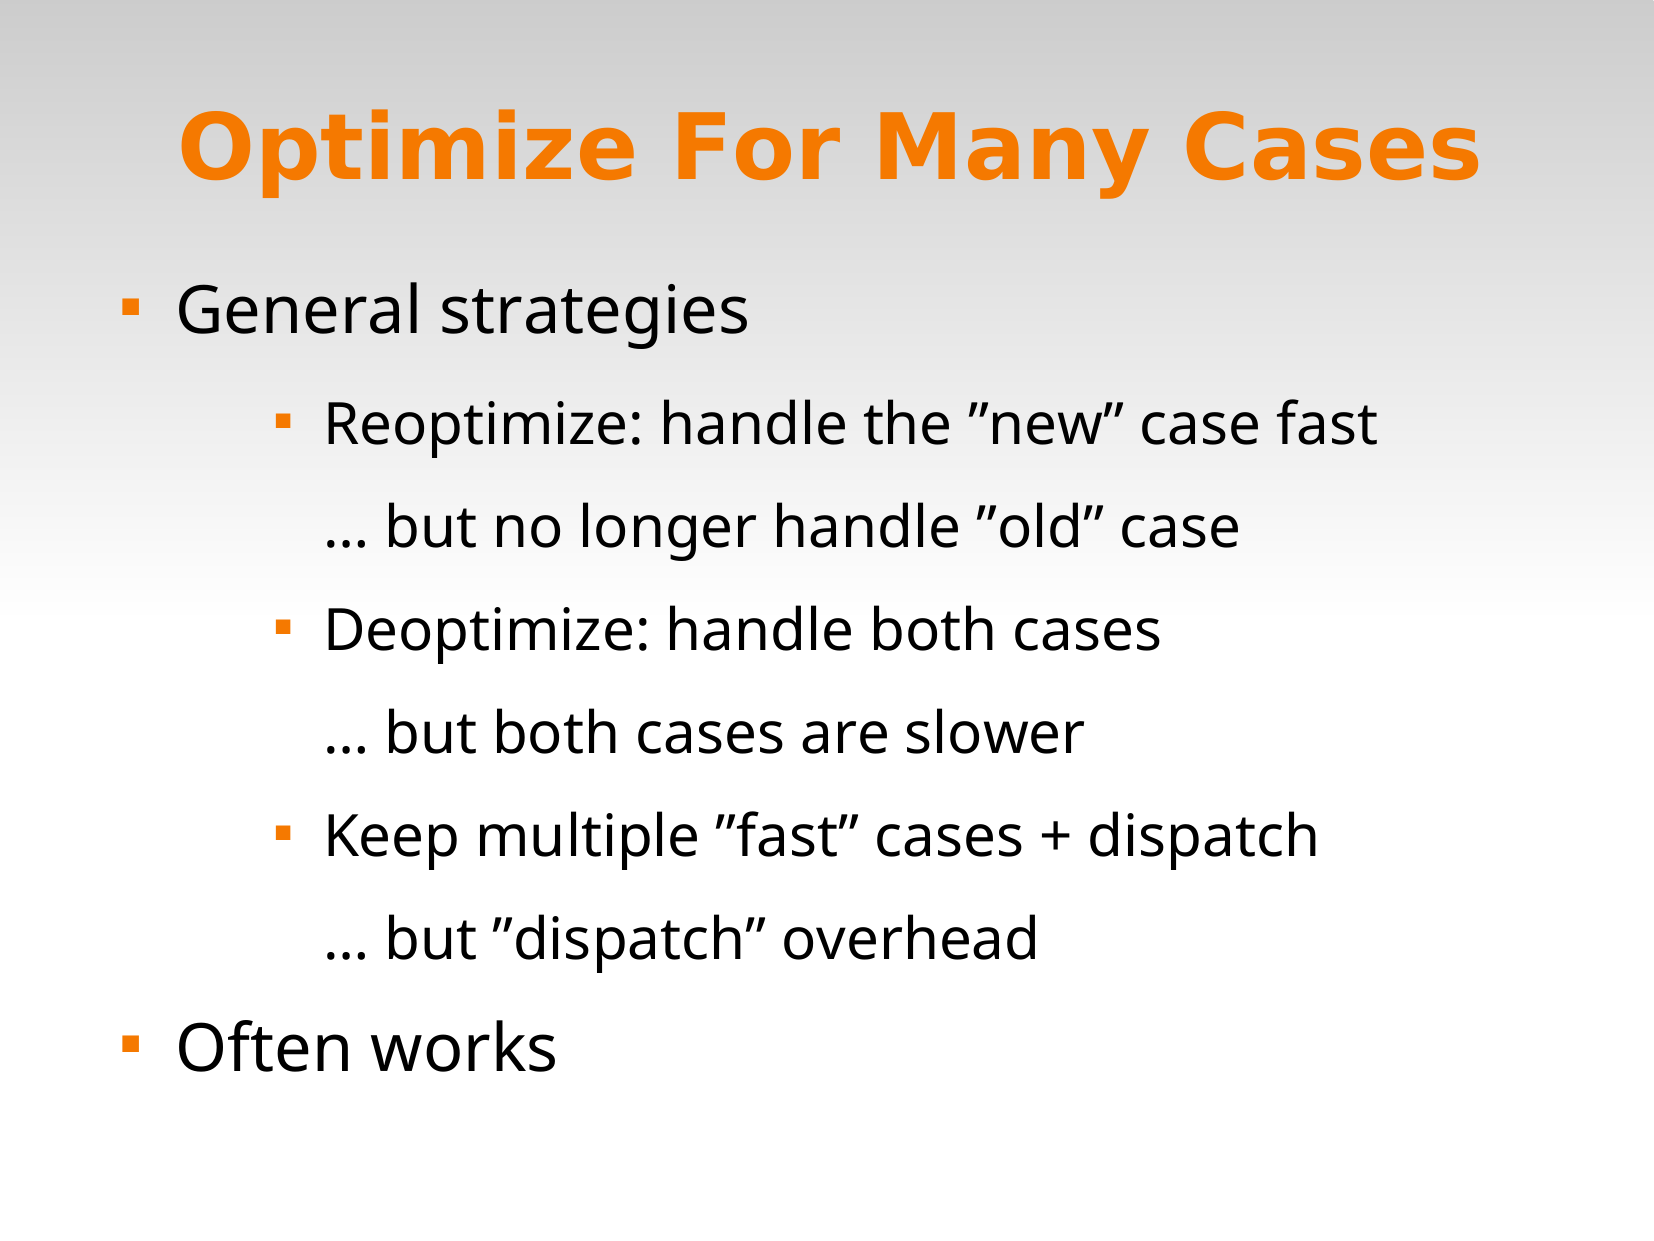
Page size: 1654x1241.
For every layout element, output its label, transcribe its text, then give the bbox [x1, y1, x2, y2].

list General strategies Reoptimize: handle the ”new” case fast … but no longer handle ”old” case Deoptimize: handle both cases … but both cases are slower Keep multiple ”fast” cases + dispatch … but ”dispatch” overhead Often works [86, 262, 1576, 1088]
title Optimize For Many Cases [86, 70, 1576, 226]
